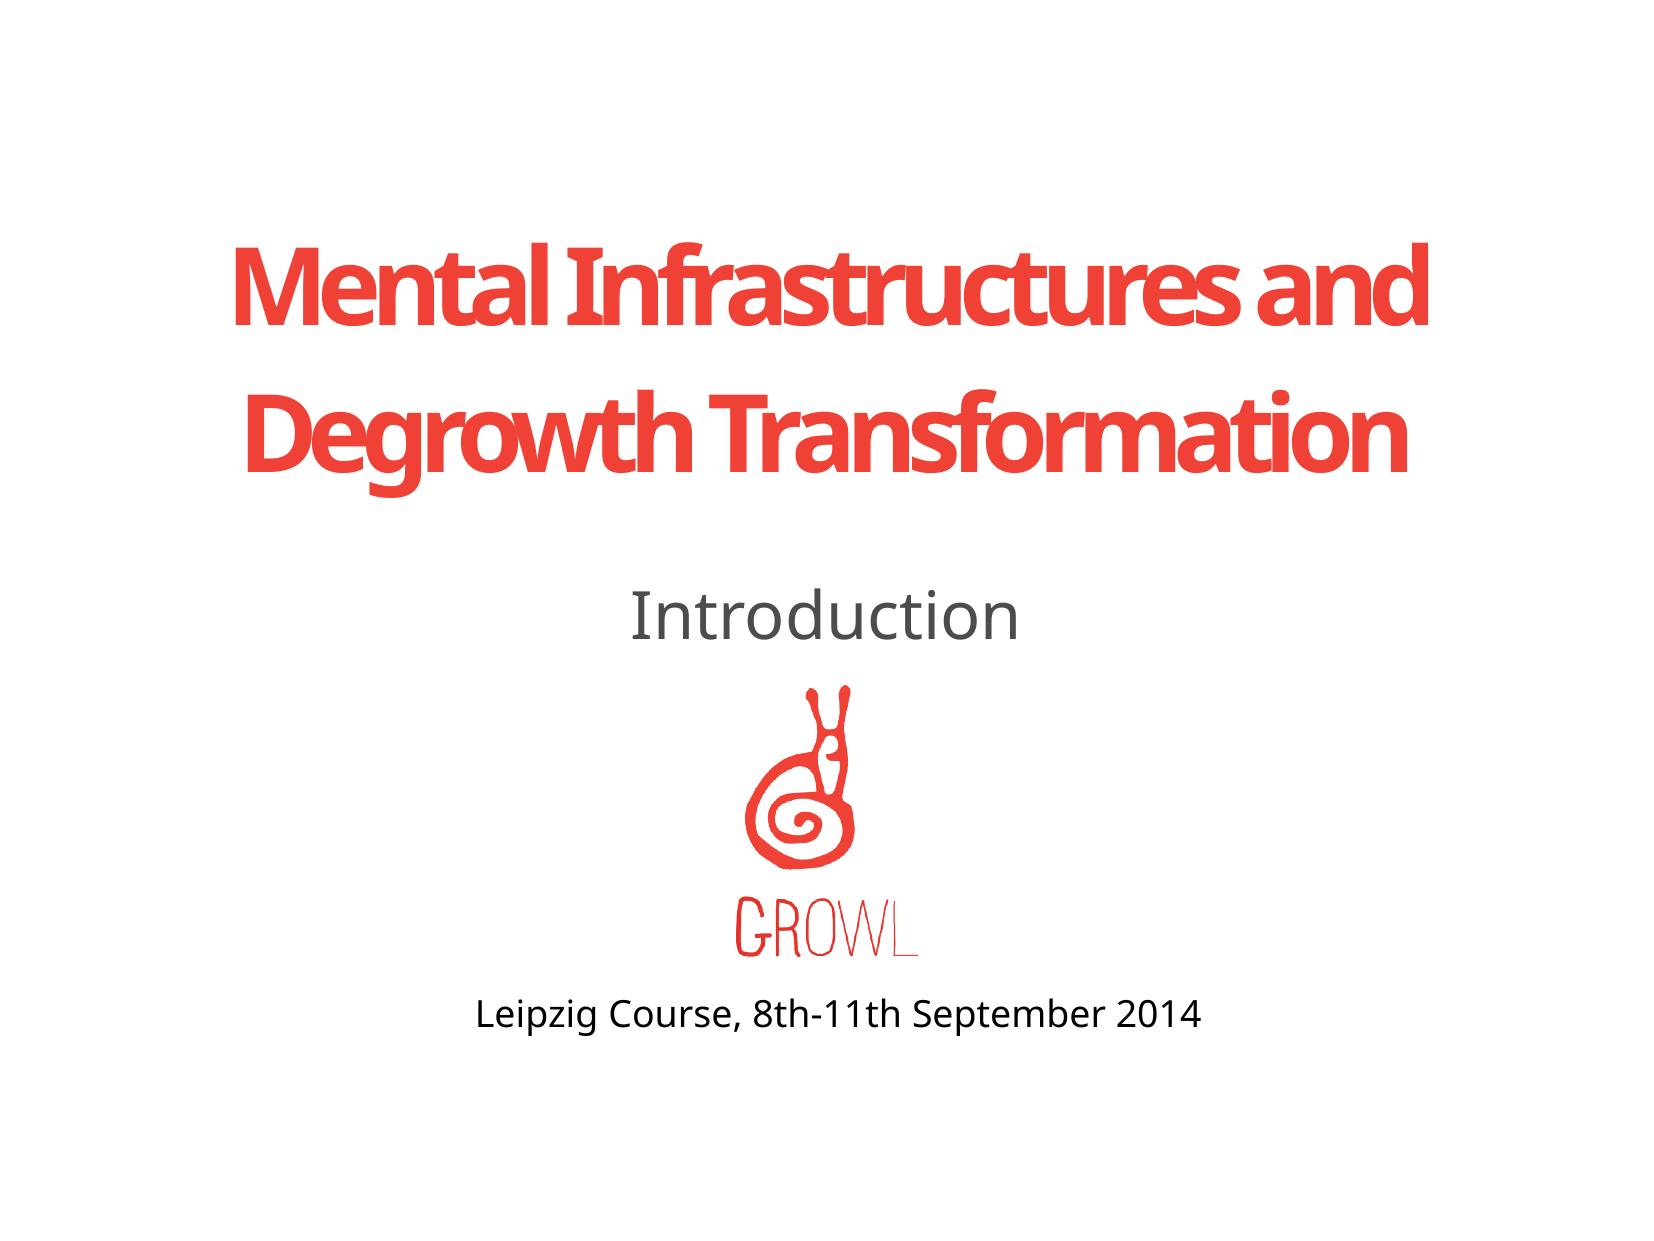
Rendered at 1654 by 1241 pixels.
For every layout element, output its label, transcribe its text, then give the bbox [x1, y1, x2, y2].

picture [736, 697, 918, 957]
subtitle Introduction [318, 531, 1335, 697]
title Mental Infrastructures and Degrowth Transformation [194, 234, 1459, 481]
text_box Leipzig Course, 8th-11th September 2014 [377, 980, 1300, 1134]
